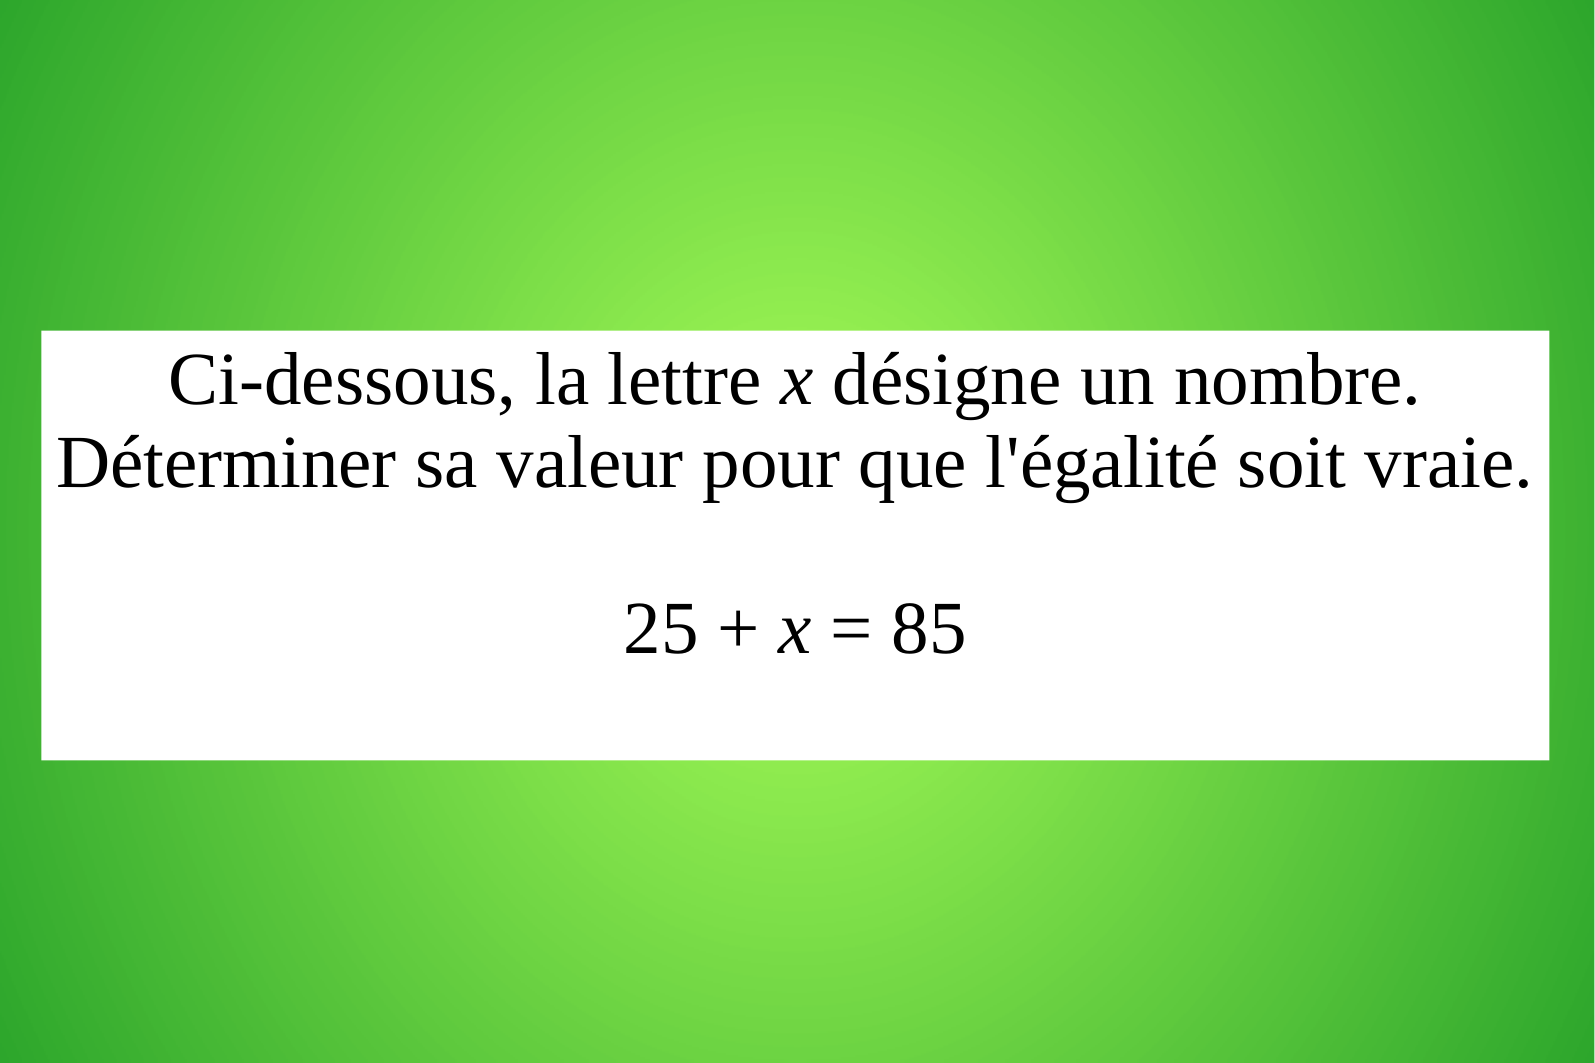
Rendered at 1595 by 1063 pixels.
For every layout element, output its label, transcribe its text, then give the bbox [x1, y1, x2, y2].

text_box Ci-dessous, la lettre x désigne un nombre. Déterminer sa valeur pour que l'égalité soit vraie. 25 + x = 85 [41, 330, 1550, 761]
picture [0, 0, 1595, 1063]
